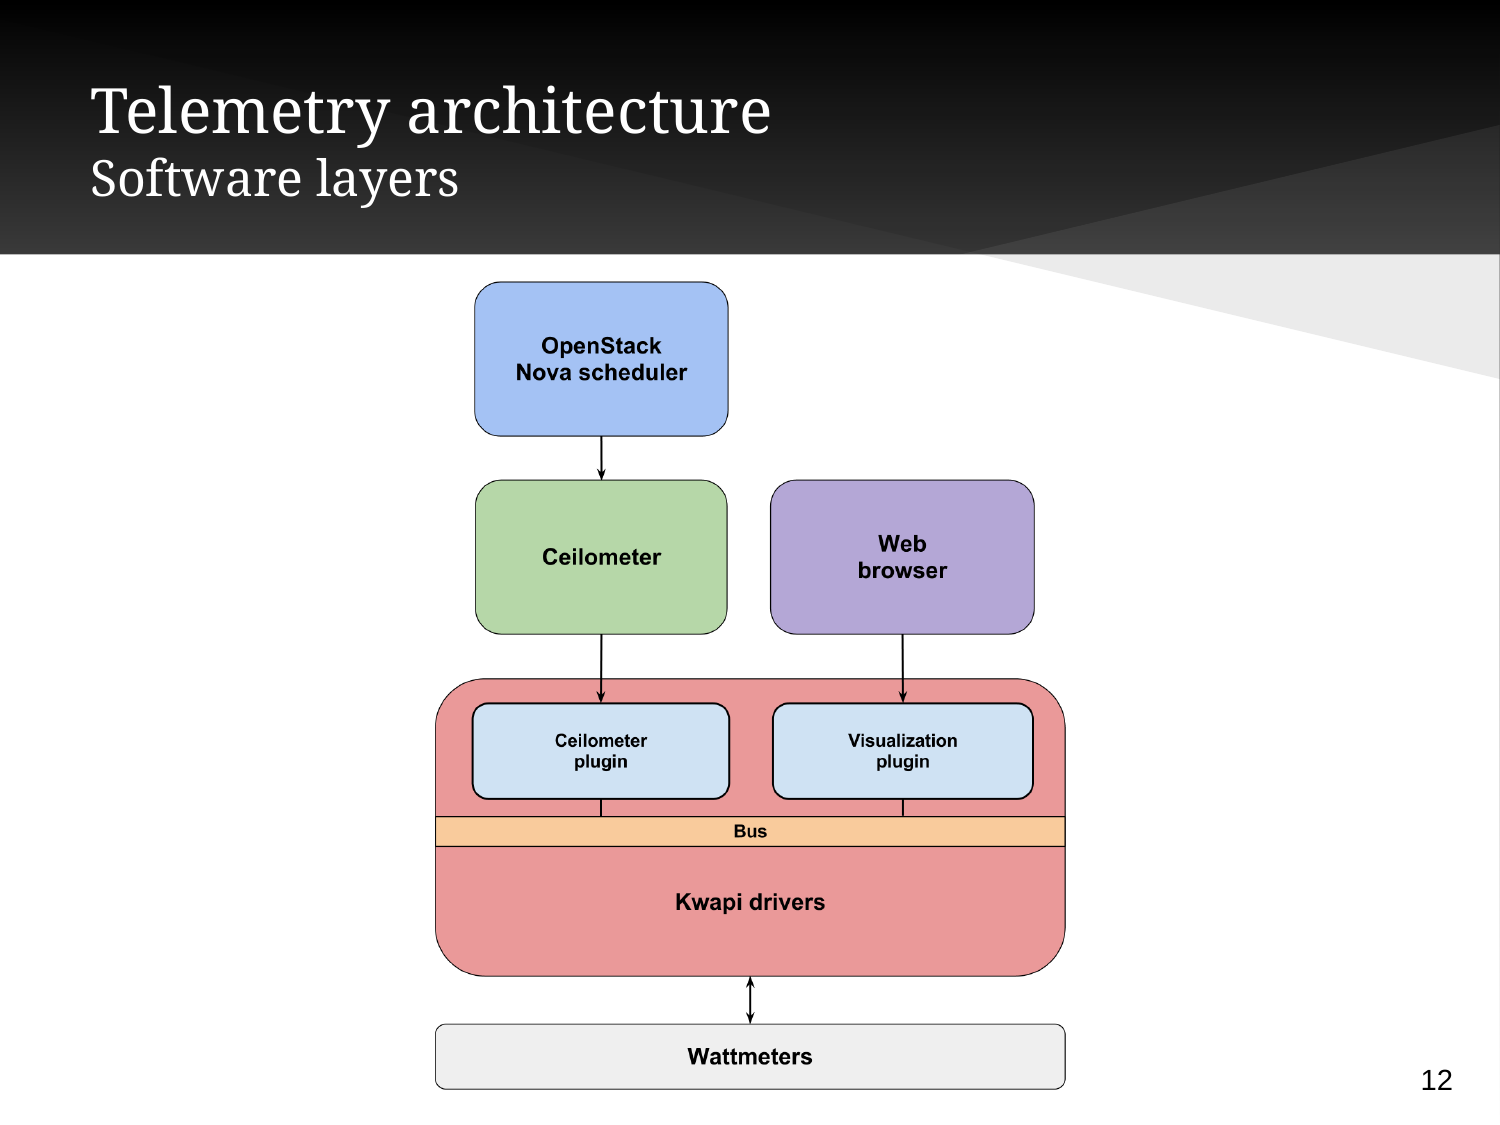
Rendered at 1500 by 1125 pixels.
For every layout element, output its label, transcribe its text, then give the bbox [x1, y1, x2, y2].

picture [387, 264, 1113, 1100]
title Telemetry architecture Software layers [75, 45, 1425, 233]
text_box 12 [1405, 1046, 1471, 1097]
